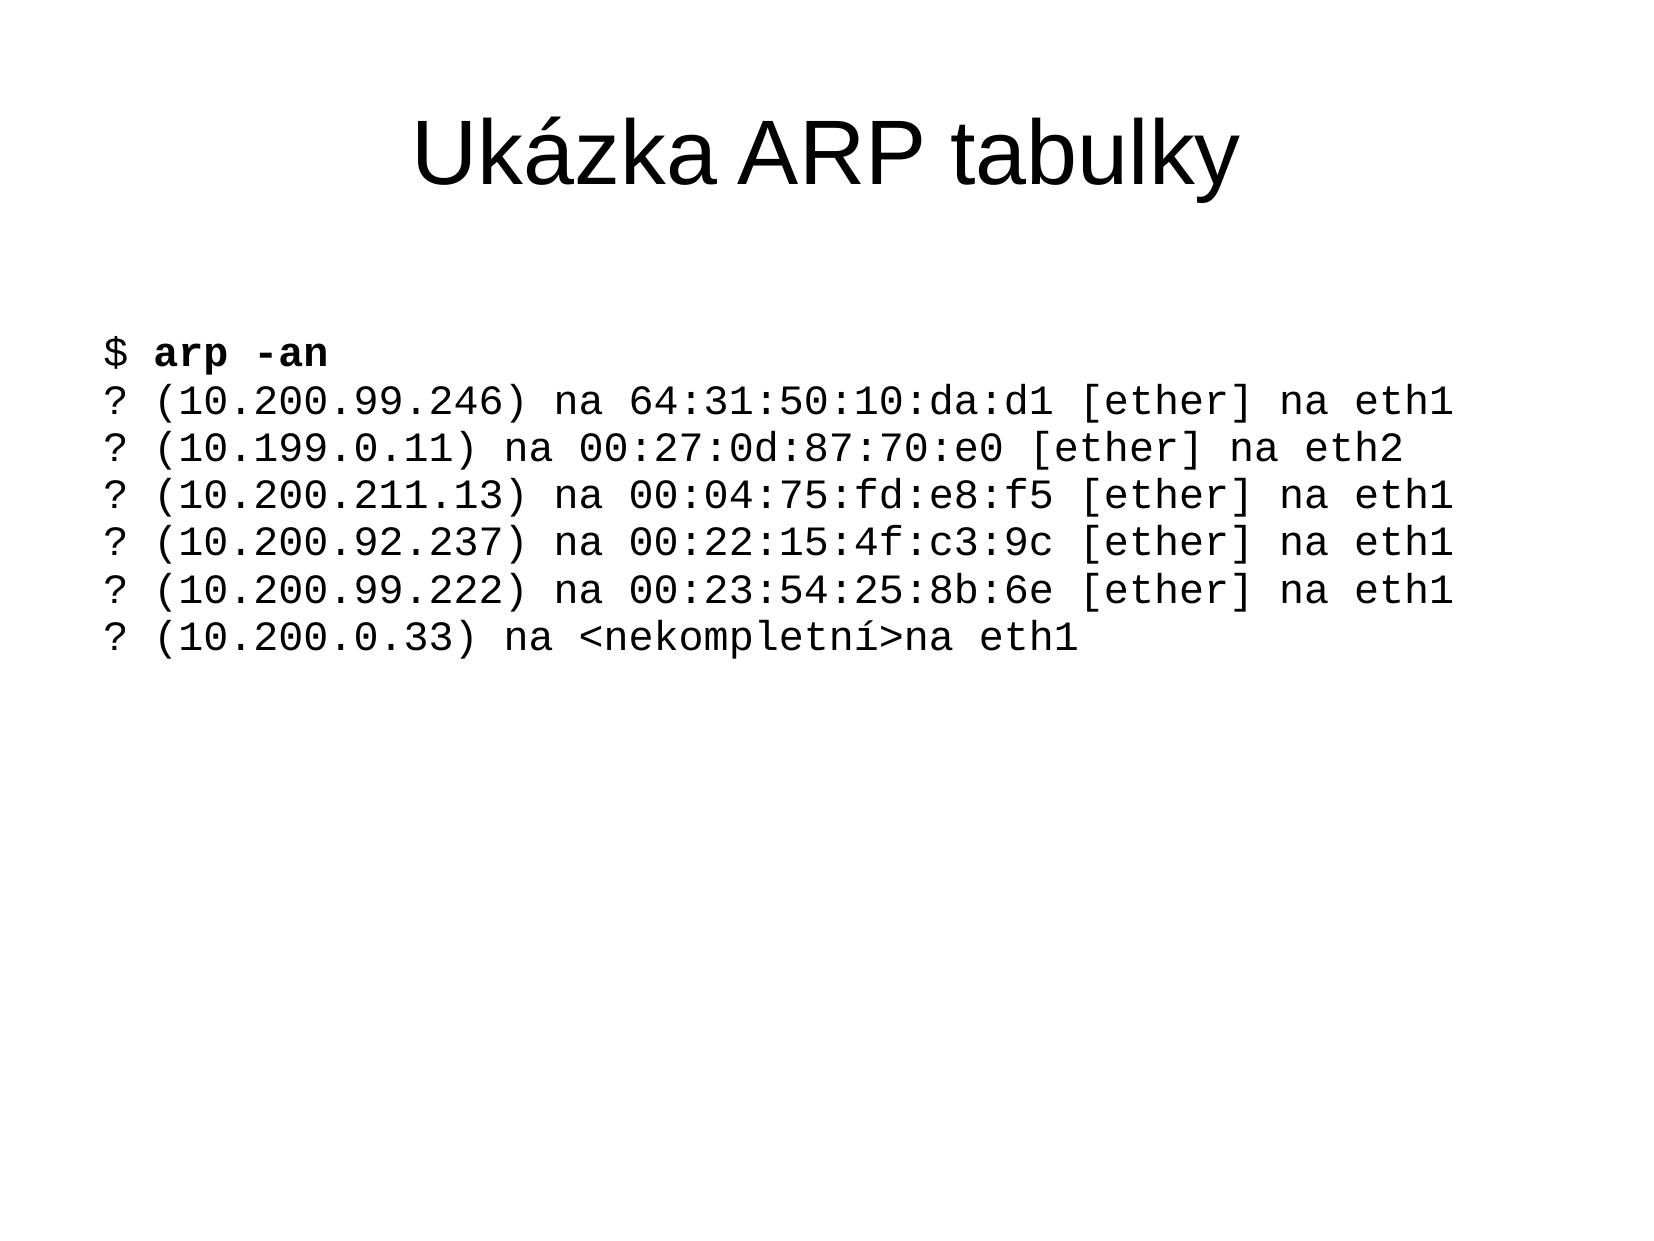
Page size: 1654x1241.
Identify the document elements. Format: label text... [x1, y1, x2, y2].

title Ukázka ARP tabulky [82, 49, 1571, 257]
text_box $ arp -an ? (10.200.99.246) na 64:31:50:10:da:d1 [ether] na eth1 ? (10.199.0.11) na 00:27:0d:87:70:e0 [ether] na eth2 ? (10.200.211.13) na 00:04:75:fd:e8:f5 [ether] na eth1 ? (10.200.92.237) na 00:22:15:4f:c3:9c [ether] na eth1 ? (10.200.99.222) na 00:23:54:25:8b:6e [ether] na eth1 ? (10.200.0.33) na <nekompletní>na eth1 [88, 324, 1565, 798]
